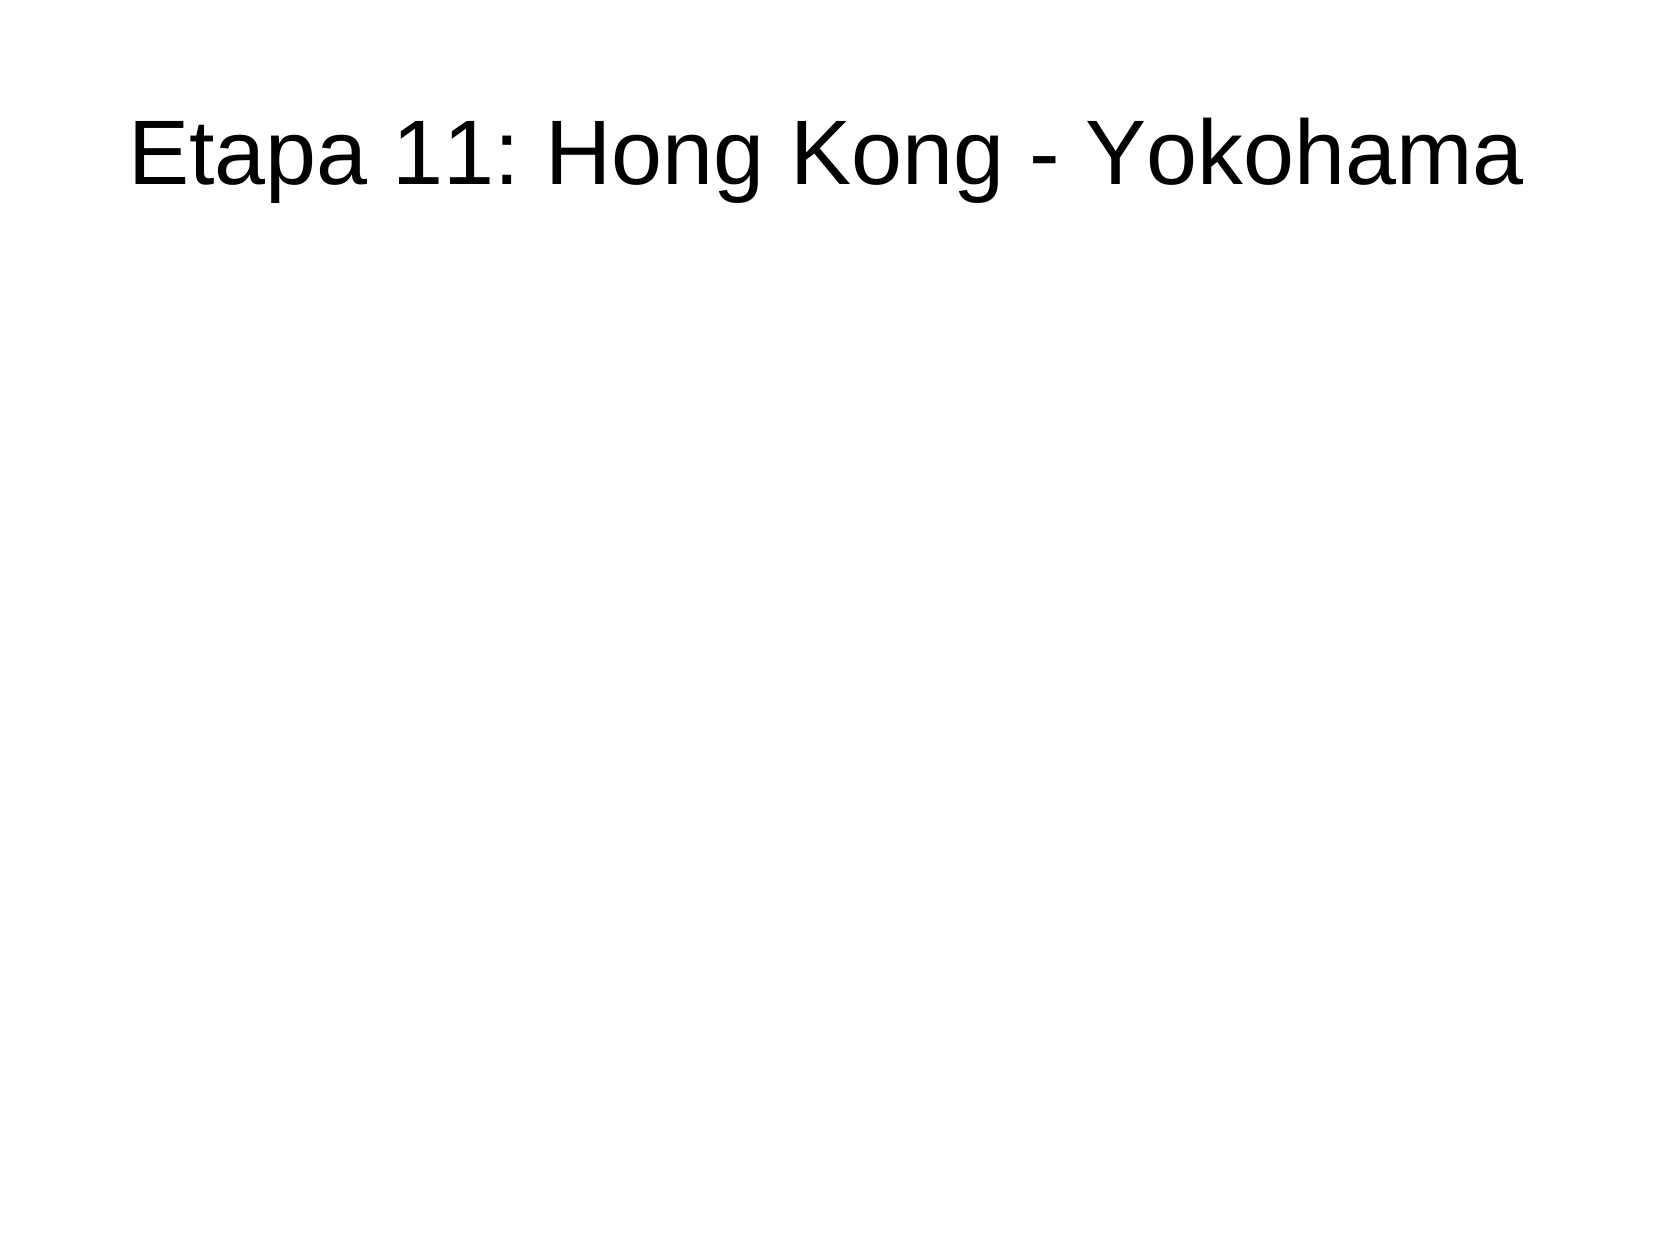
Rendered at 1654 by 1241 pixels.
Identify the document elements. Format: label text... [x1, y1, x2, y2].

title Etapa 11: Hong Kong - Yokohama [82, 49, 1571, 257]
